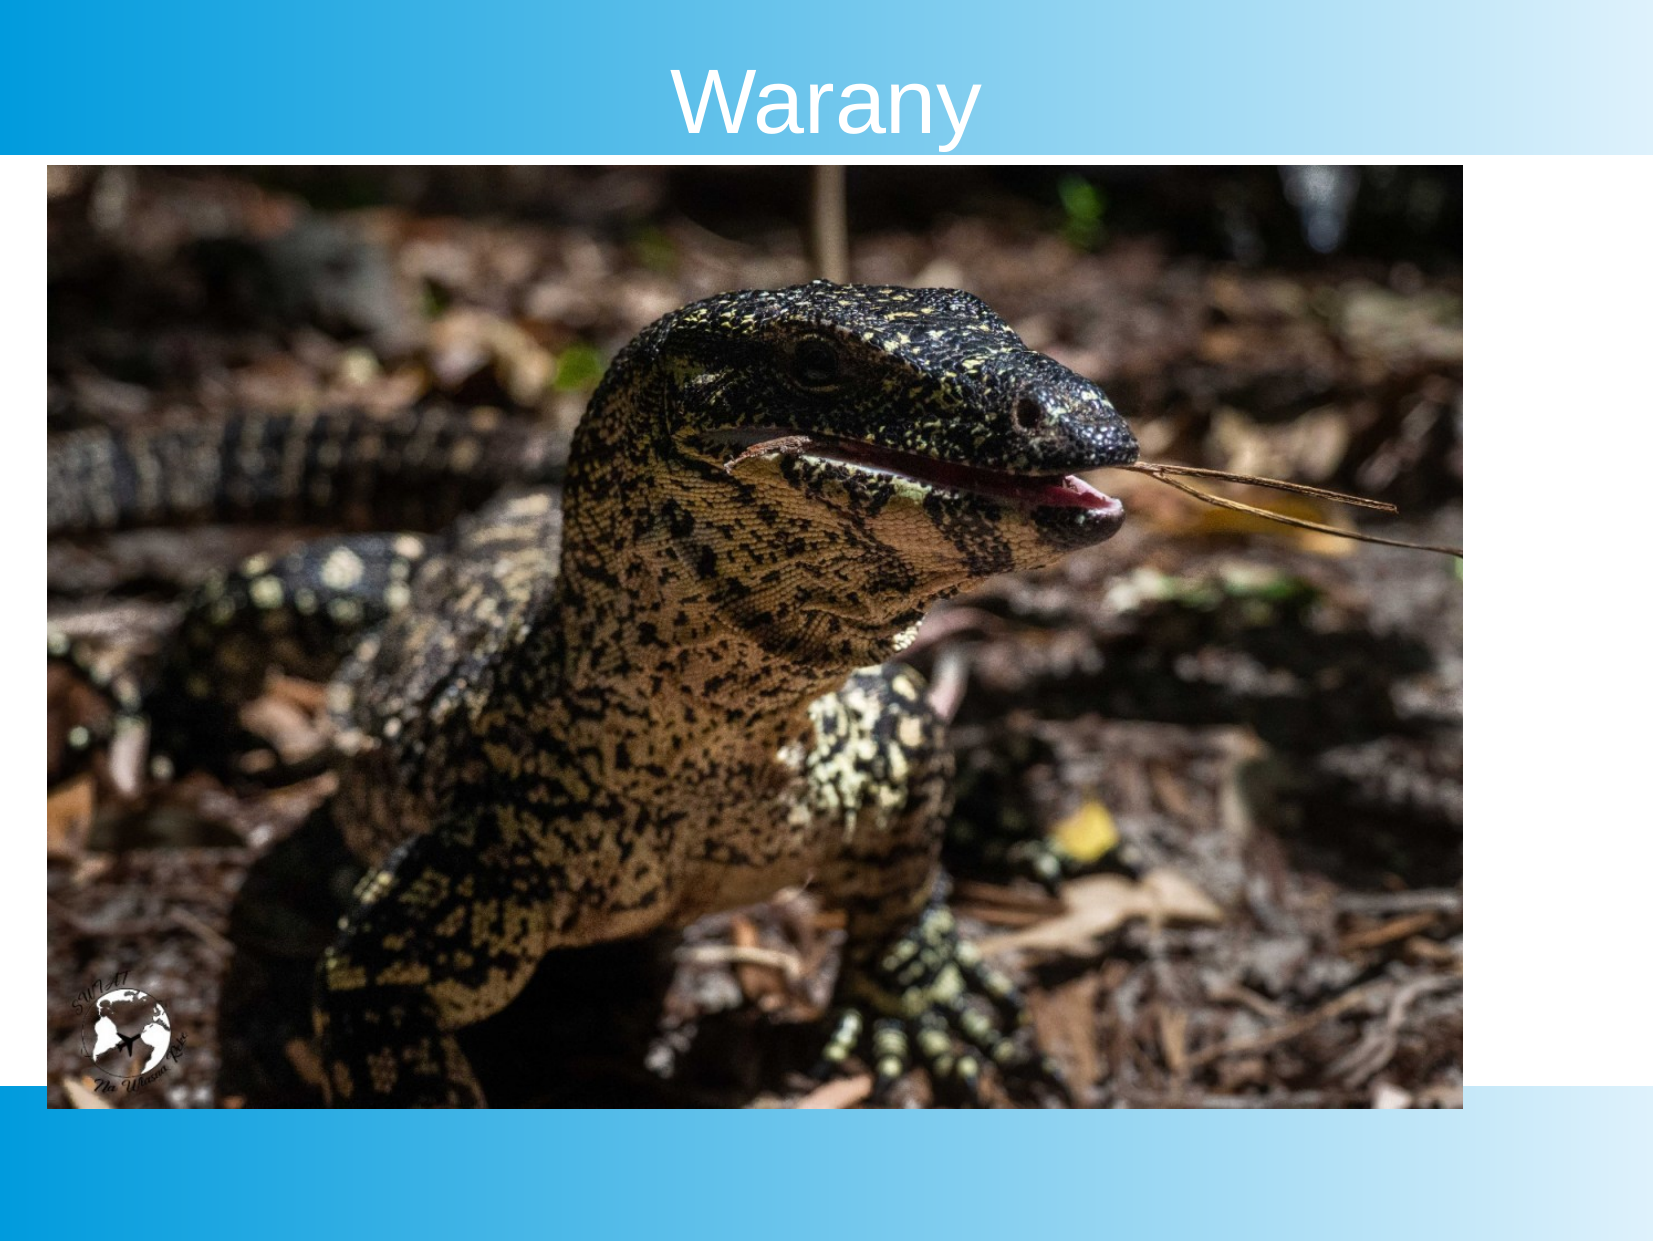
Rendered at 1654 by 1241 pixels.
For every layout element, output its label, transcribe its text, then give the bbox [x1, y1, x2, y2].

picture [47, 165, 1463, 1241]
title Warany [82, 49, 1571, 155]
